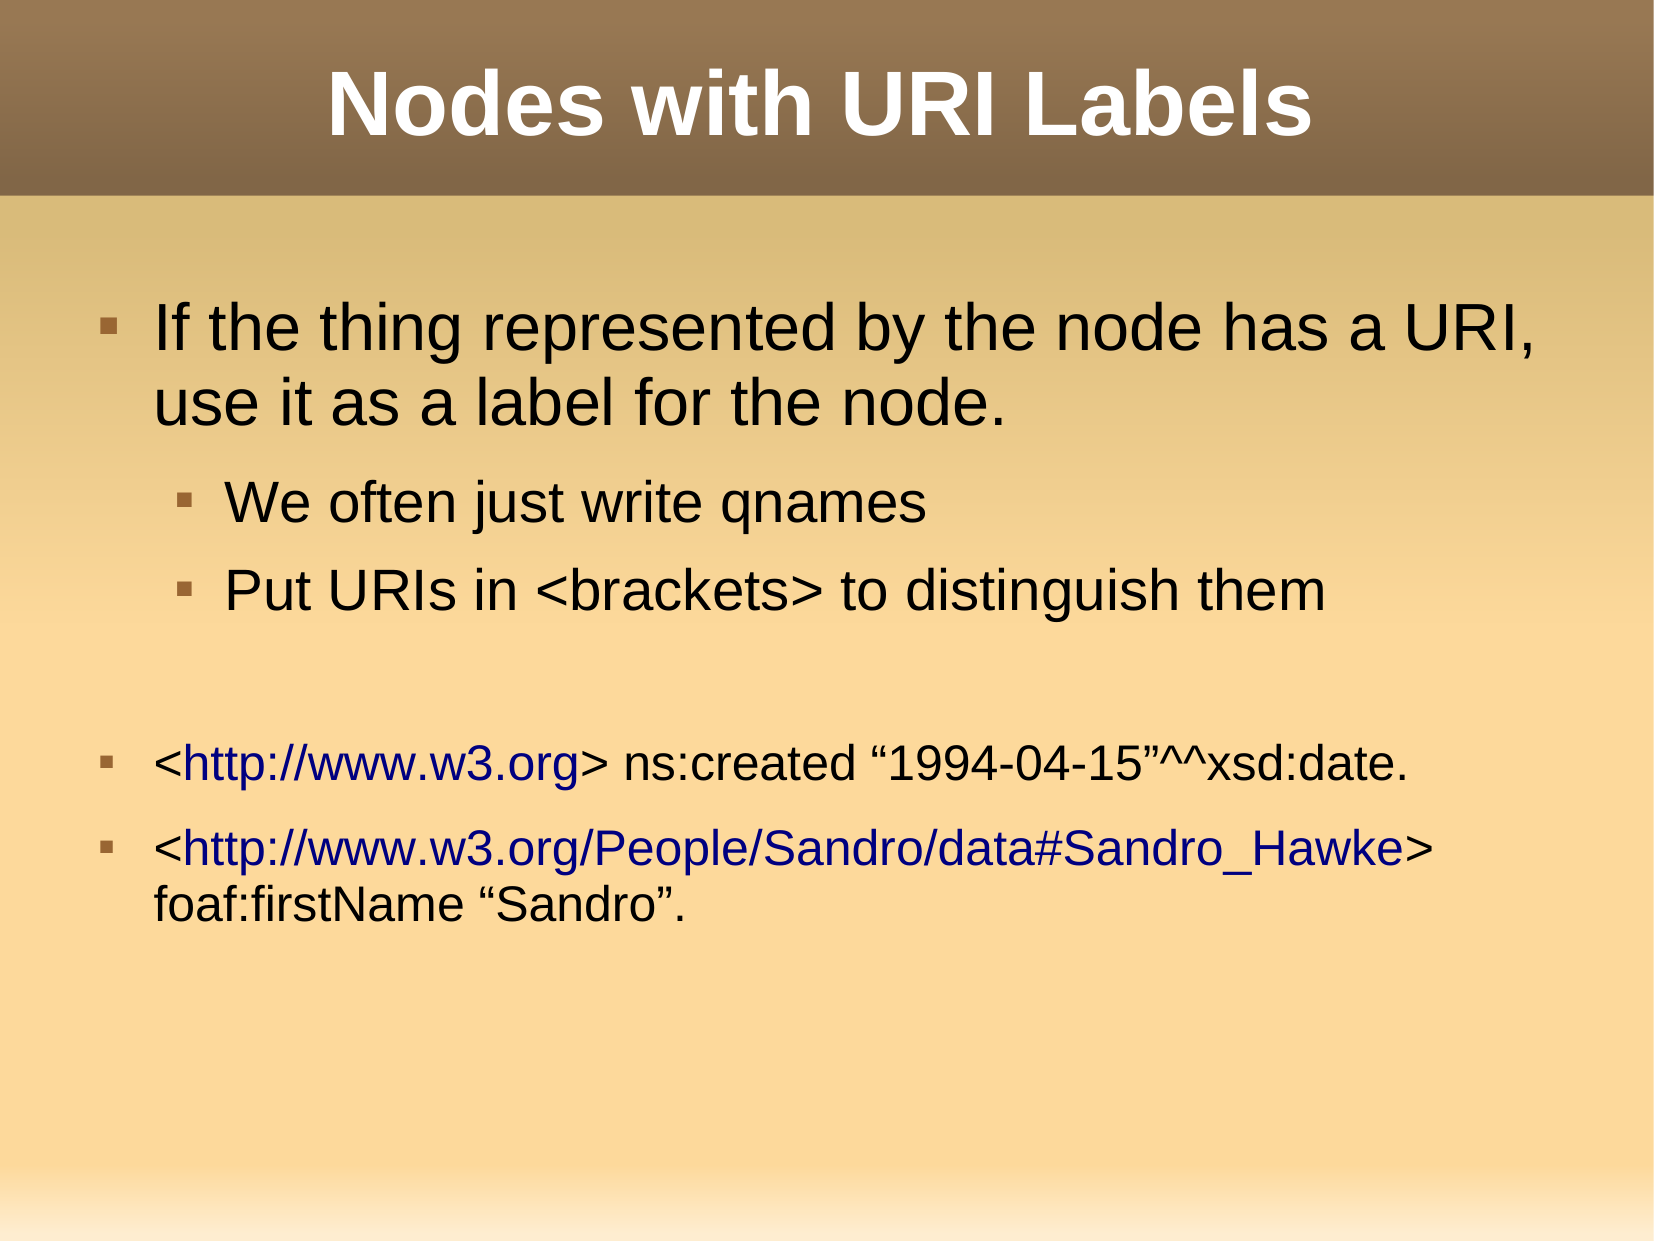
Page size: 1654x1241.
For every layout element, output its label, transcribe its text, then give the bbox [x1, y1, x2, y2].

title Nodes with URI Labels [76, 7, 1565, 200]
list If the thing represented by the node has a URI, use it as a label for the node. We often just write qnames Put URIs in <brackets> to distinguish them <http://www.w3.org> ns:created “1994-04-15”^^xsd:date. <http://www.w3.org/People/Sandro/data#Sandro_Hawke> foaf:firstName “Sandro”. [82, 290, 1571, 1094]
picture [0, 0, 1654, 1241]
